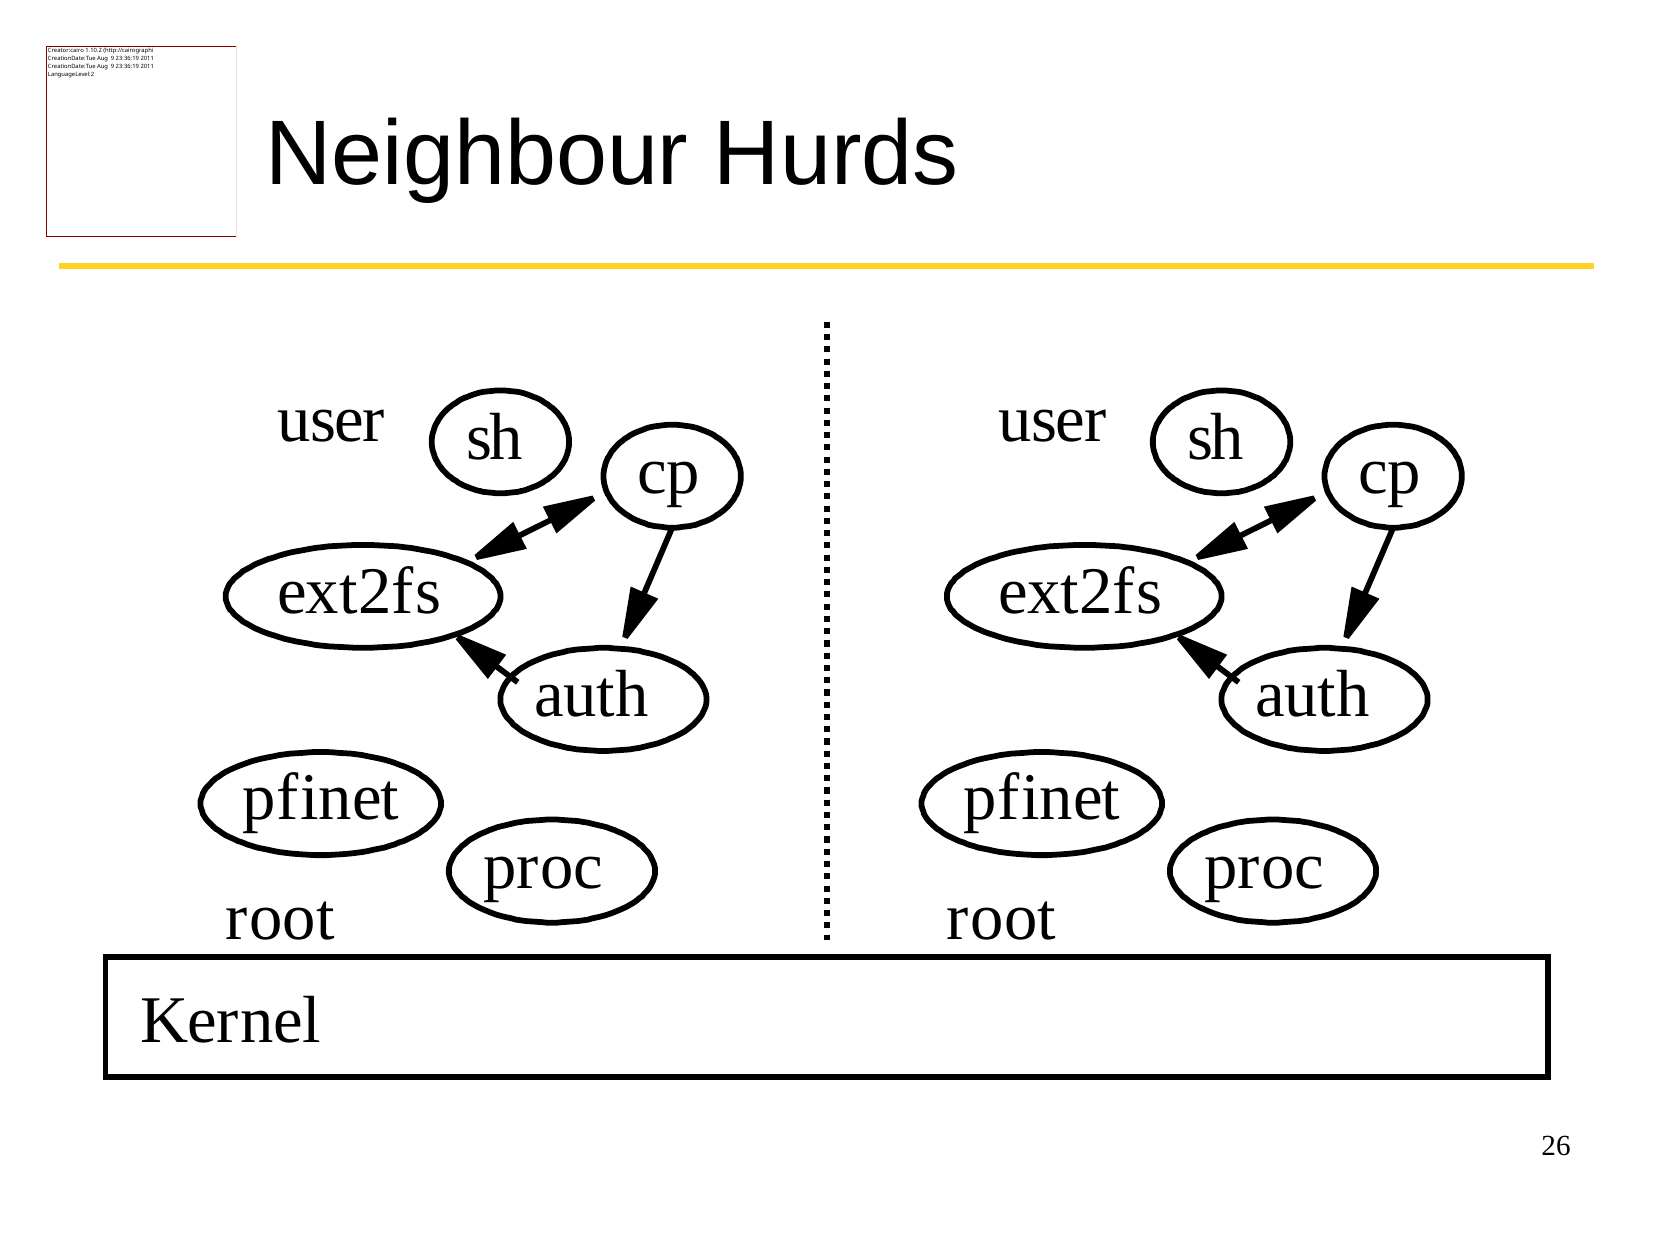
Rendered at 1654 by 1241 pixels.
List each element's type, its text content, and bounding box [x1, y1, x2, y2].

title Neighbour Hurds [265, 49, 1571, 257]
picture [82, 298, 1571, 1101]
